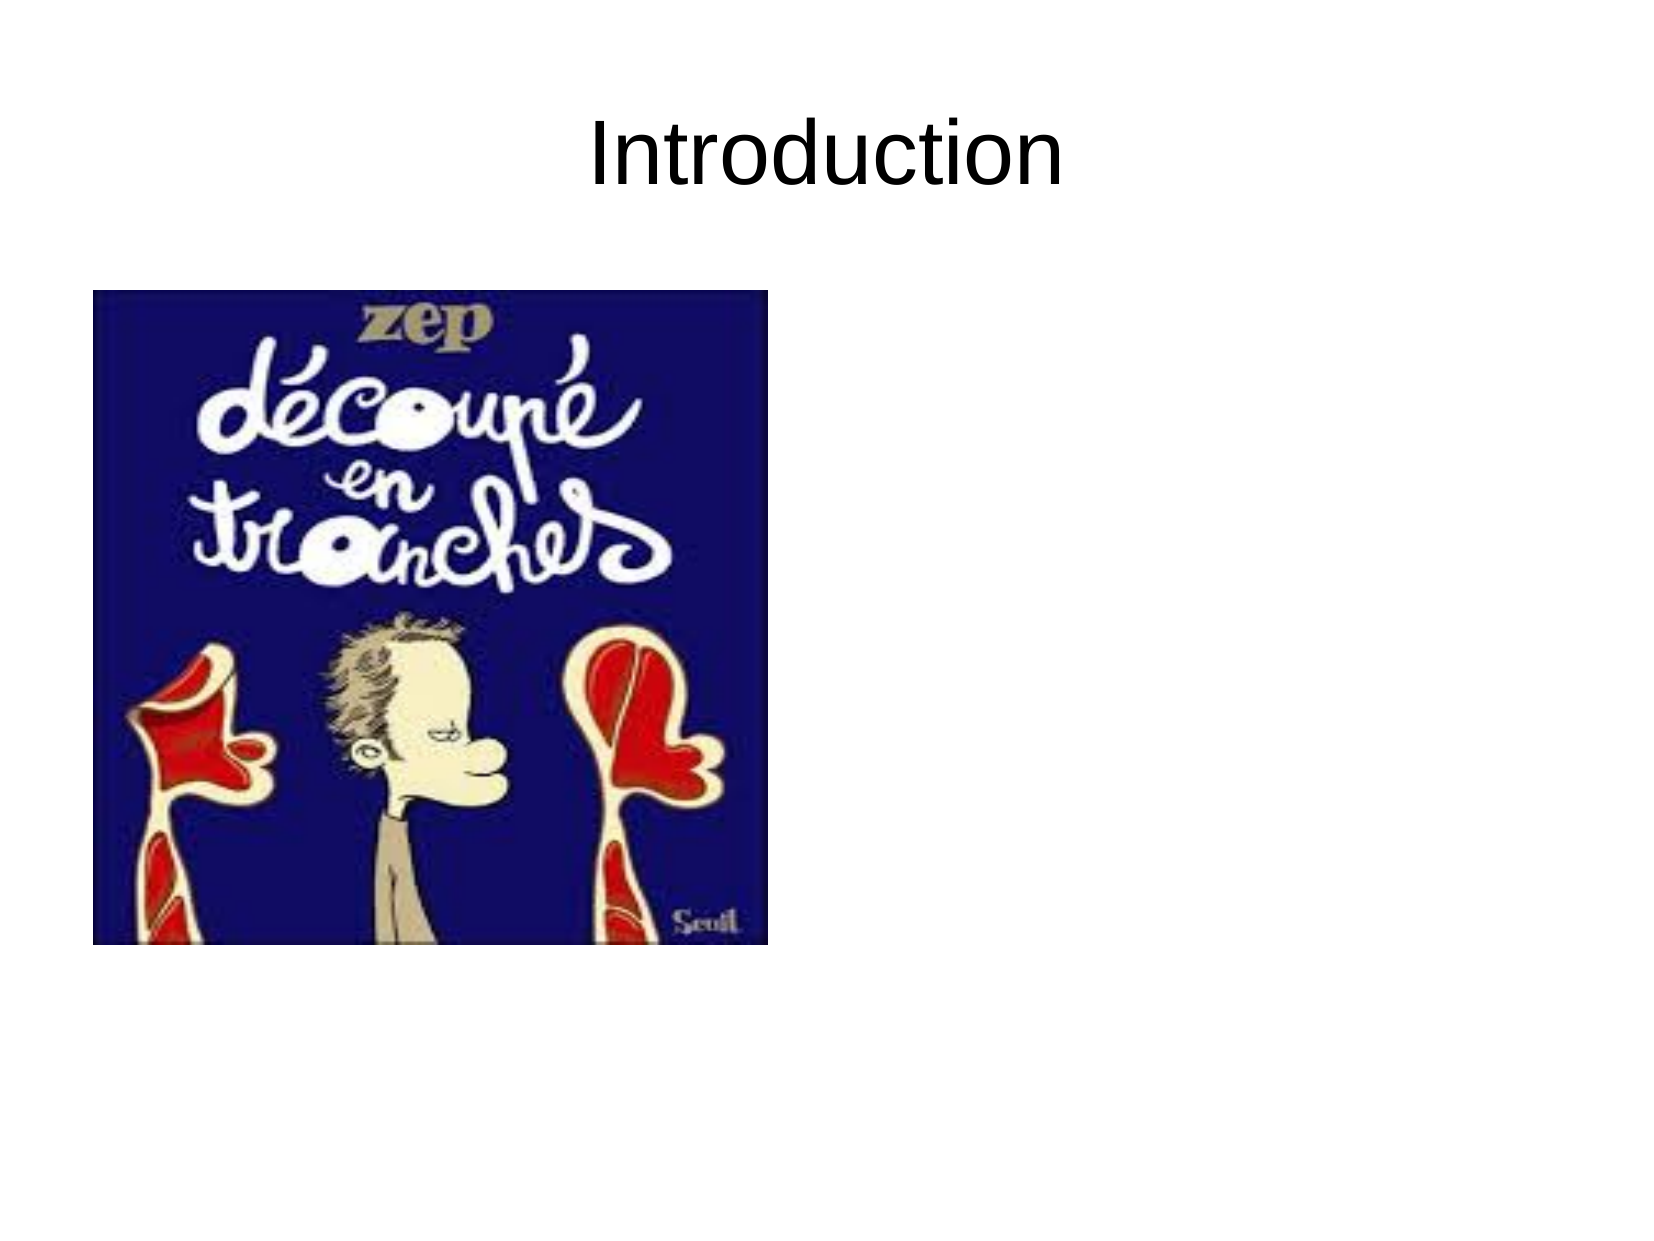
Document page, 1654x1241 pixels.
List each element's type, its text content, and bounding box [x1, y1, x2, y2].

picture [93, 290, 768, 945]
title Introduction [82, 49, 1571, 257]
